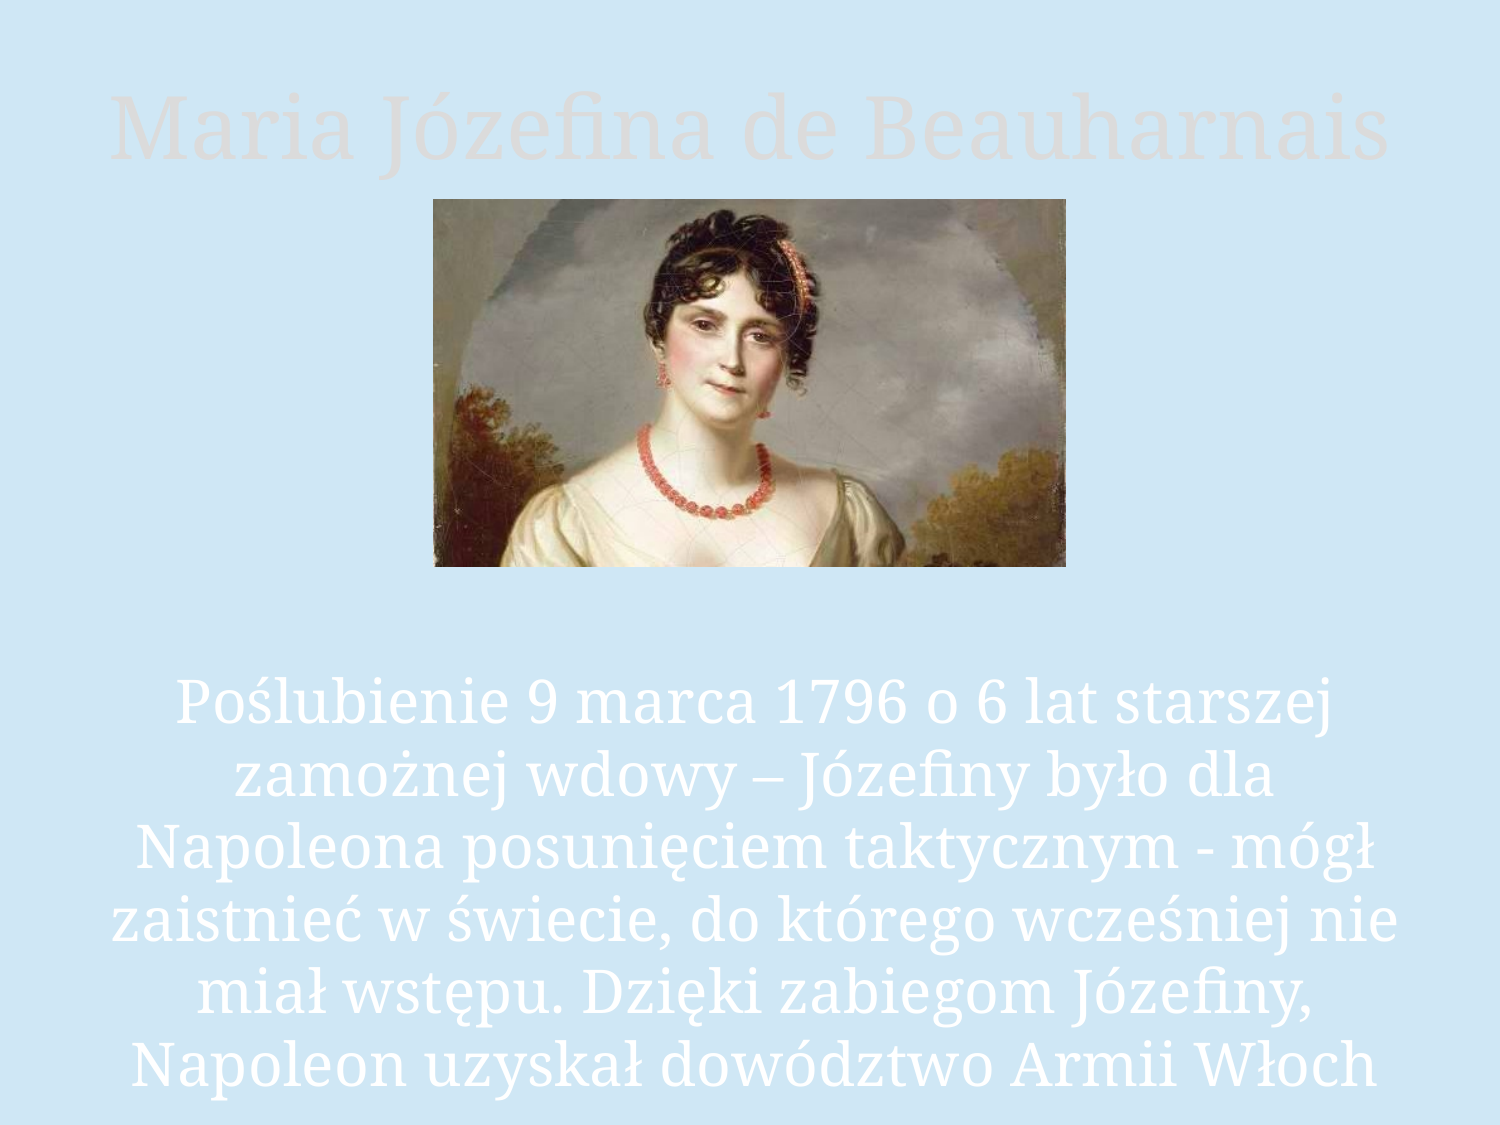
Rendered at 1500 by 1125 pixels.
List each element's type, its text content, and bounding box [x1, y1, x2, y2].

title Maria Józefina de Beauharnais [75, 24, 1425, 225]
text_box Poślubienie 9 marca 1796 o 6 lat starszej zamożnej wdowy – Józefiny było dla Napoleona posunięciem taktycznym - mógł zaistnieć w świecie, do którego wcześniej nie miał wstępu. Dzięki zabiegom Józefiny, Napoleon uzyskał dowództwo Armii Włoch [81, 656, 1430, 1106]
picture [433, 199, 1066, 567]
